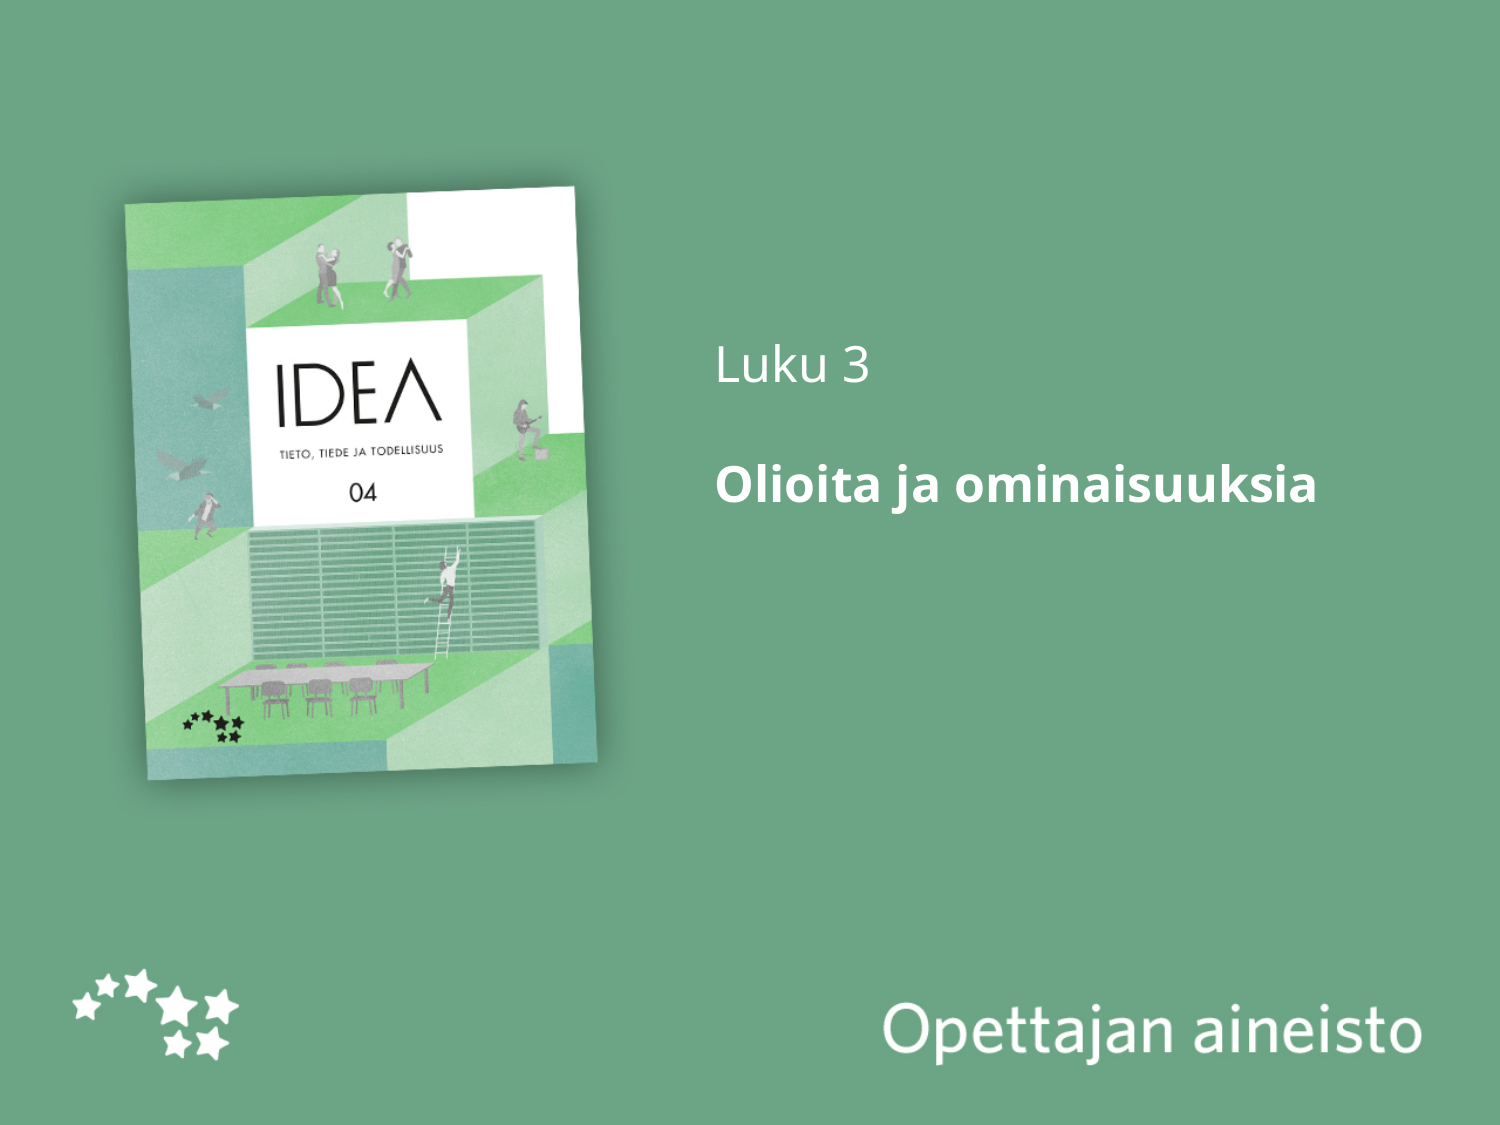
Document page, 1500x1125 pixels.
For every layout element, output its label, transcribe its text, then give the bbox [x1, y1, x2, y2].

text_box Luku 3 Olioita ja ominaisuuksia [699, 324, 1376, 520]
picture [0, 0, 1500, 1125]
